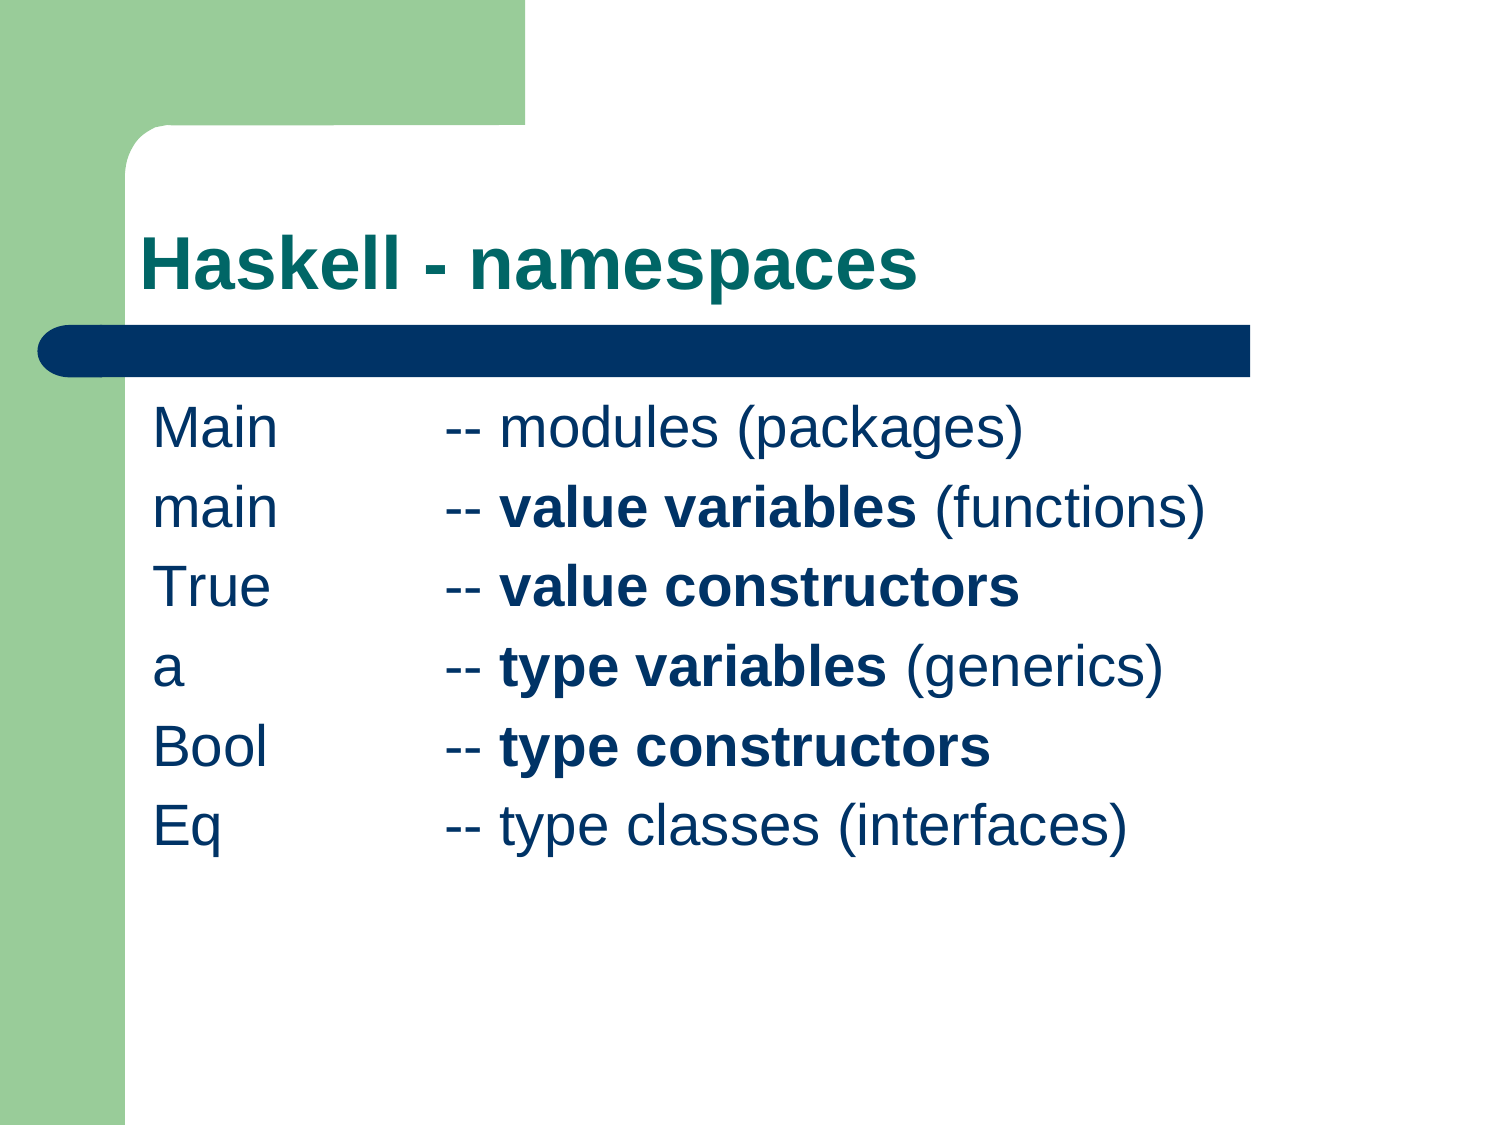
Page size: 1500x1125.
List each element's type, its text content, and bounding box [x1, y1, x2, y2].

title Haskell - namespaces [124, 124, 1425, 313]
list -- modules (packages) -- value variables (functions) -- value constructors -- type variables (generics) -- type constructors -- type classes (interfaces) [429, 387, 1365, 999]
list Main main True a Bool Eq [137, 387, 429, 999]
